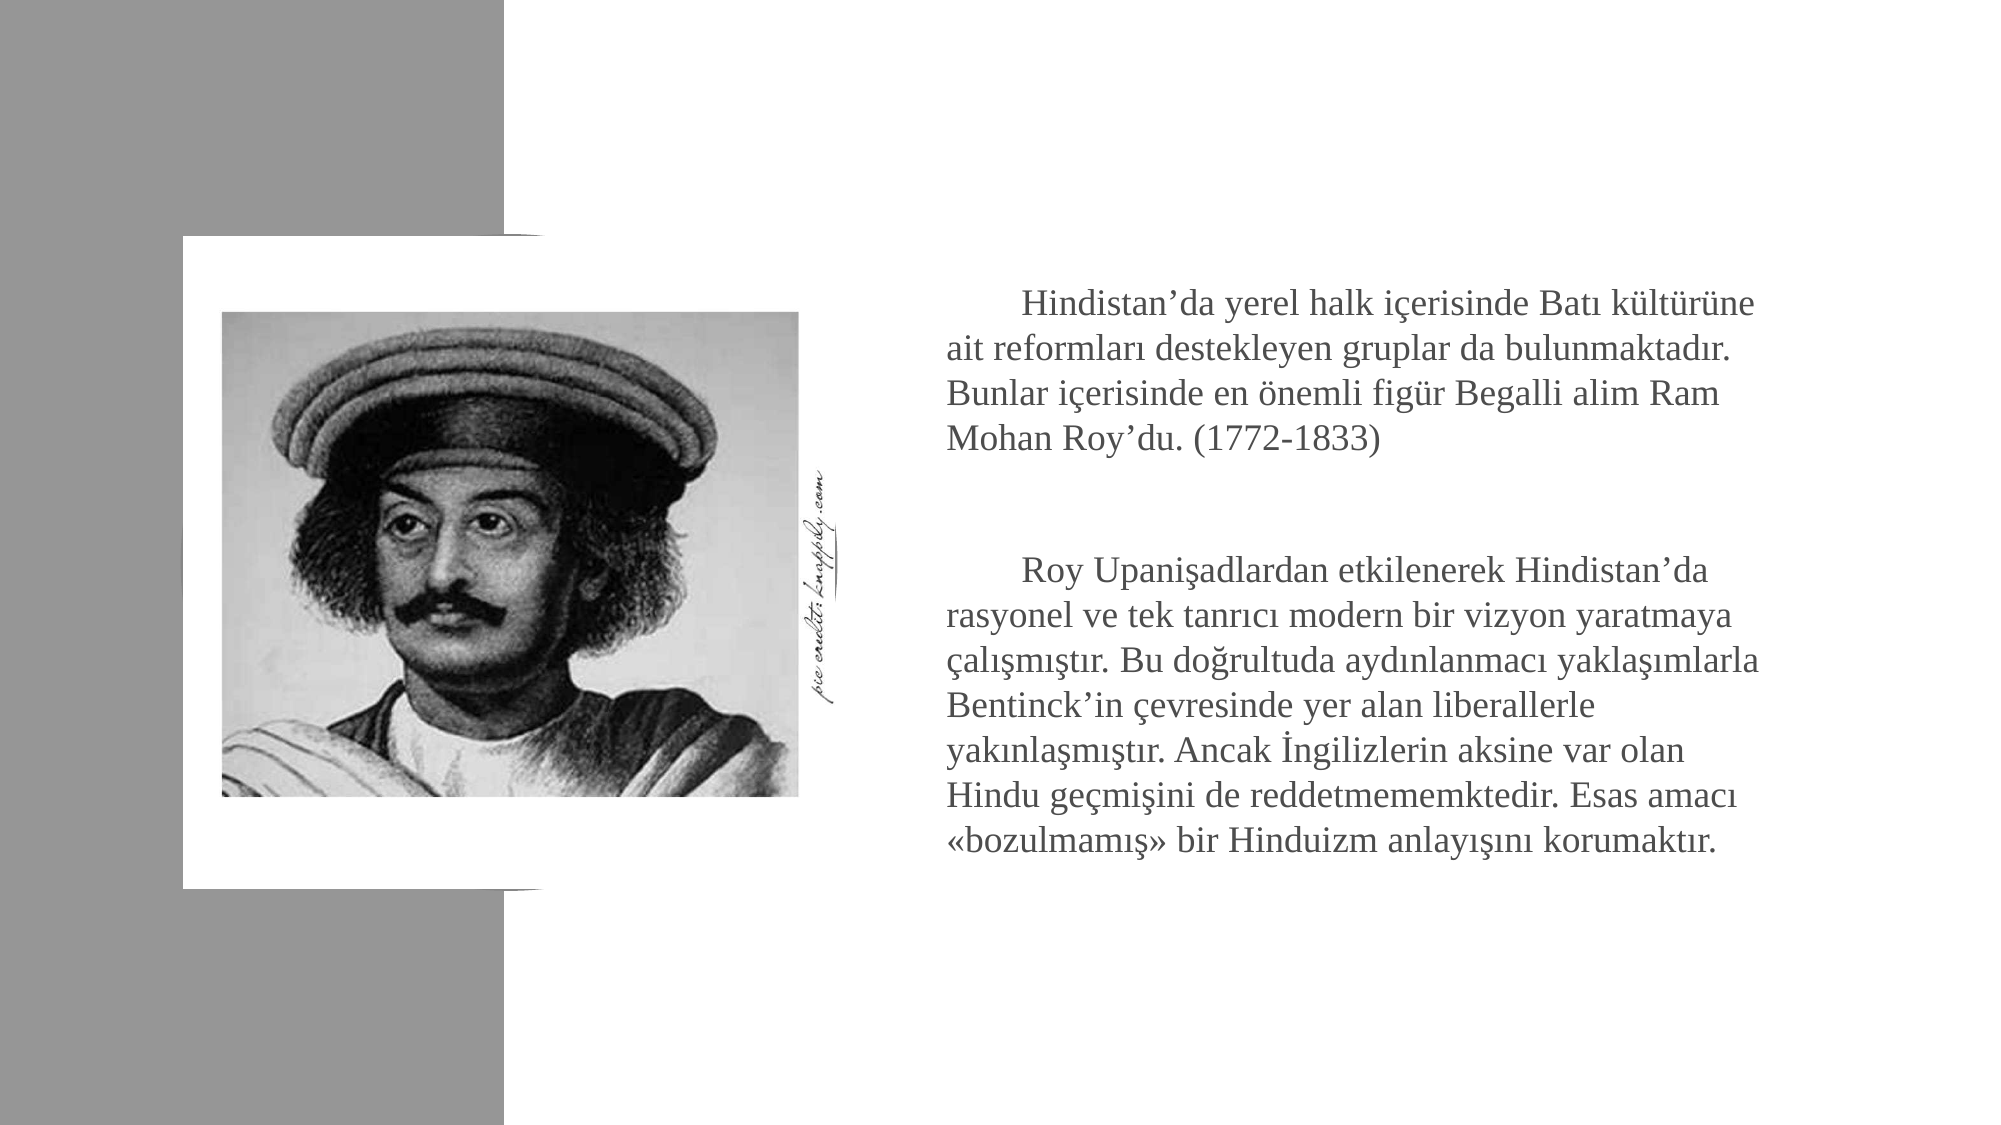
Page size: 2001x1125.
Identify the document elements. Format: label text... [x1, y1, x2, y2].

list Hindistan’da yerel halk içerisinde Batı kültürüne ait reformları destekleyen gruplar da bulunmaktadır. Bunlar içerisinde en önemli figür Begalli alim Ram Mohan Roy’du. (1772-1833) Roy Upanişadlardan etkilenerek Hindistan’da rasyonel ve tek tanrıcı modern bir vizyon yaratmaya çalışmıştır. Bu doğrultuda aydınlanmacı yaklaşımlarla Bentinck’in çevresinde yer alan liberallerle yakınlaşmıştır. Ancak İngilizlerin aksine var olan Hindu geçmişini de reddetmememktedir. Esas amacı «bozulmamış» bir Hinduizm anlayışını korumaktır. [917, 236, 1791, 902]
picture [183, 236, 835, 889]
text_box [0, 0, 2000, 1125]
